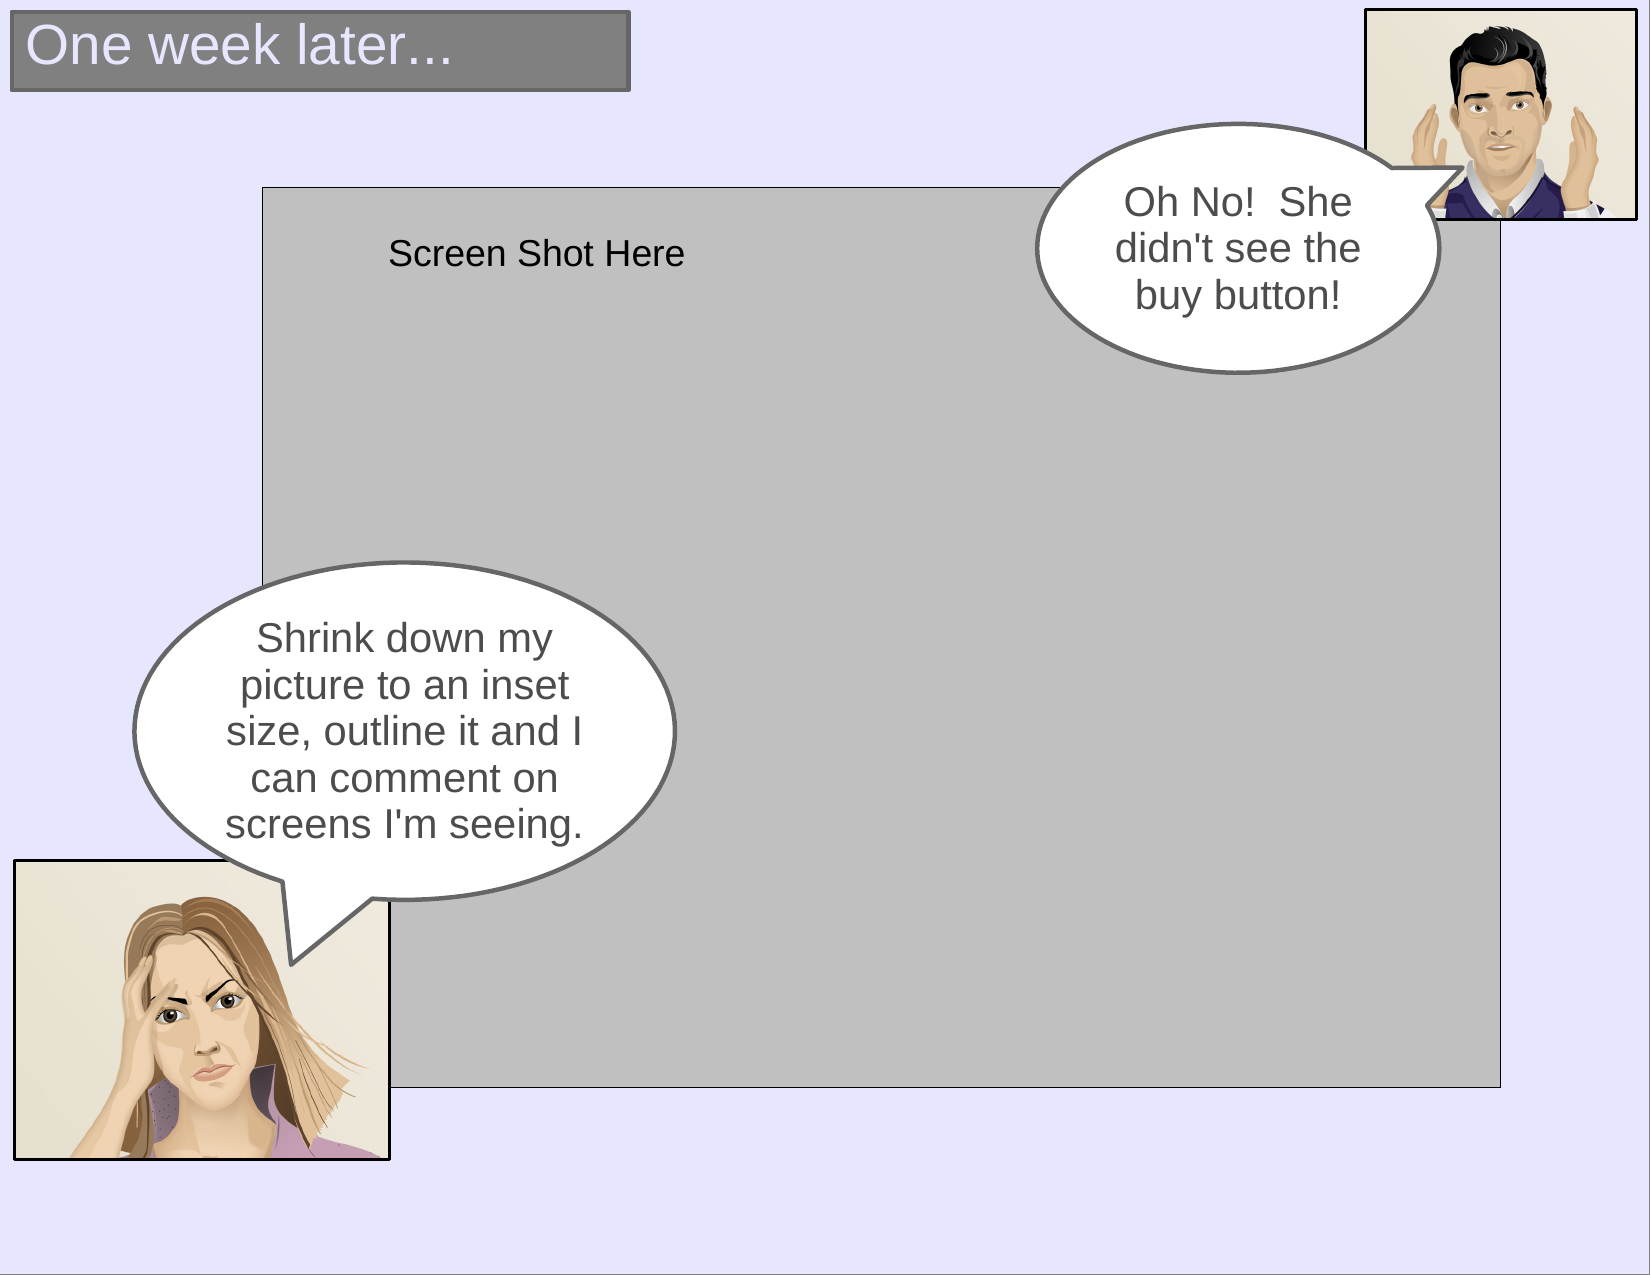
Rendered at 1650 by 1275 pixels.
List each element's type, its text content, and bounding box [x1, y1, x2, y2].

text_box Screen Shot Here [373, 225, 701, 283]
text_box One week later... [11, 11, 629, 91]
text_box [0, 0, 1650, 1275]
picture [16, 862, 388, 1158]
picture [1367, 11, 1636, 219]
text_box Oh No! She didn't see the buy button! [1037, 123, 1463, 373]
text_box Shrink down my picture to an inset size, outline it and I can comment on screens I'm seeing. [134, 562, 676, 965]
